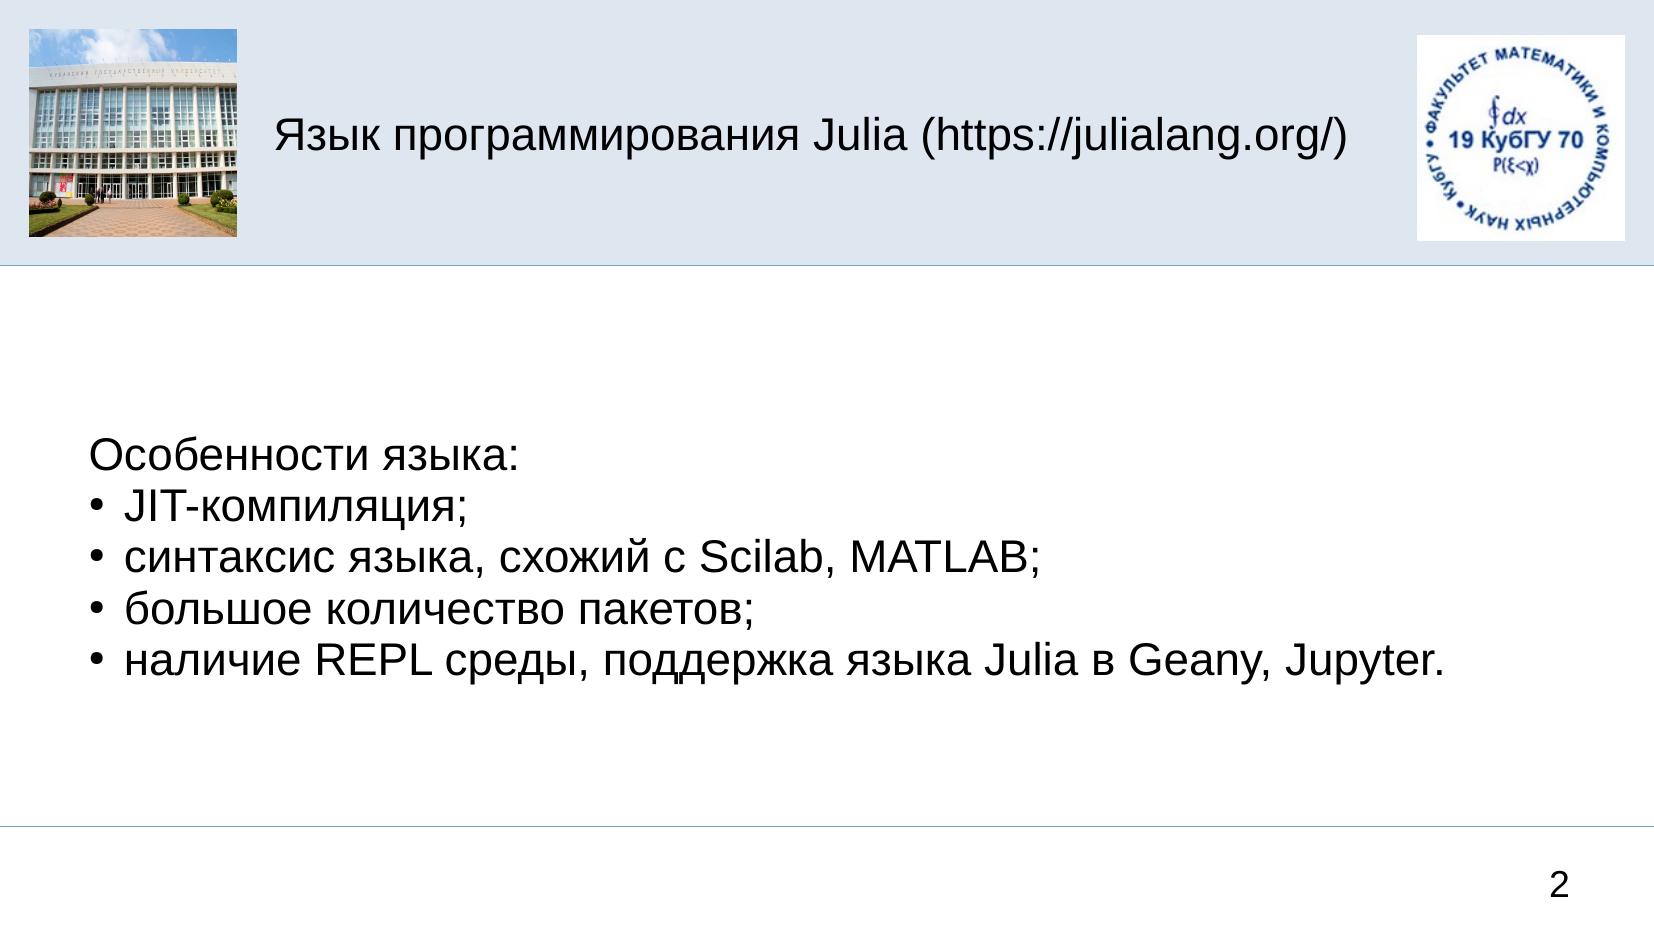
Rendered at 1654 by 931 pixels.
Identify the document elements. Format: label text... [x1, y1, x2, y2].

text_box <номер> [1534, 856, 1654, 927]
picture [1417, 35, 1625, 241]
subtitle Особенности языка: JIT-компиляция; синтаксис языка, схожий c Scilab, MATLAB; большое количество пакетов; наличие REPL среды, поддержка языка Julia в Geany, Jupyter. [88, 287, 1560, 826]
title Язык программирования Julia (https://julialang.org/) [262, 6, 1386, 264]
picture [29, 29, 237, 237]
text_box [0, 0, 1654, 265]
